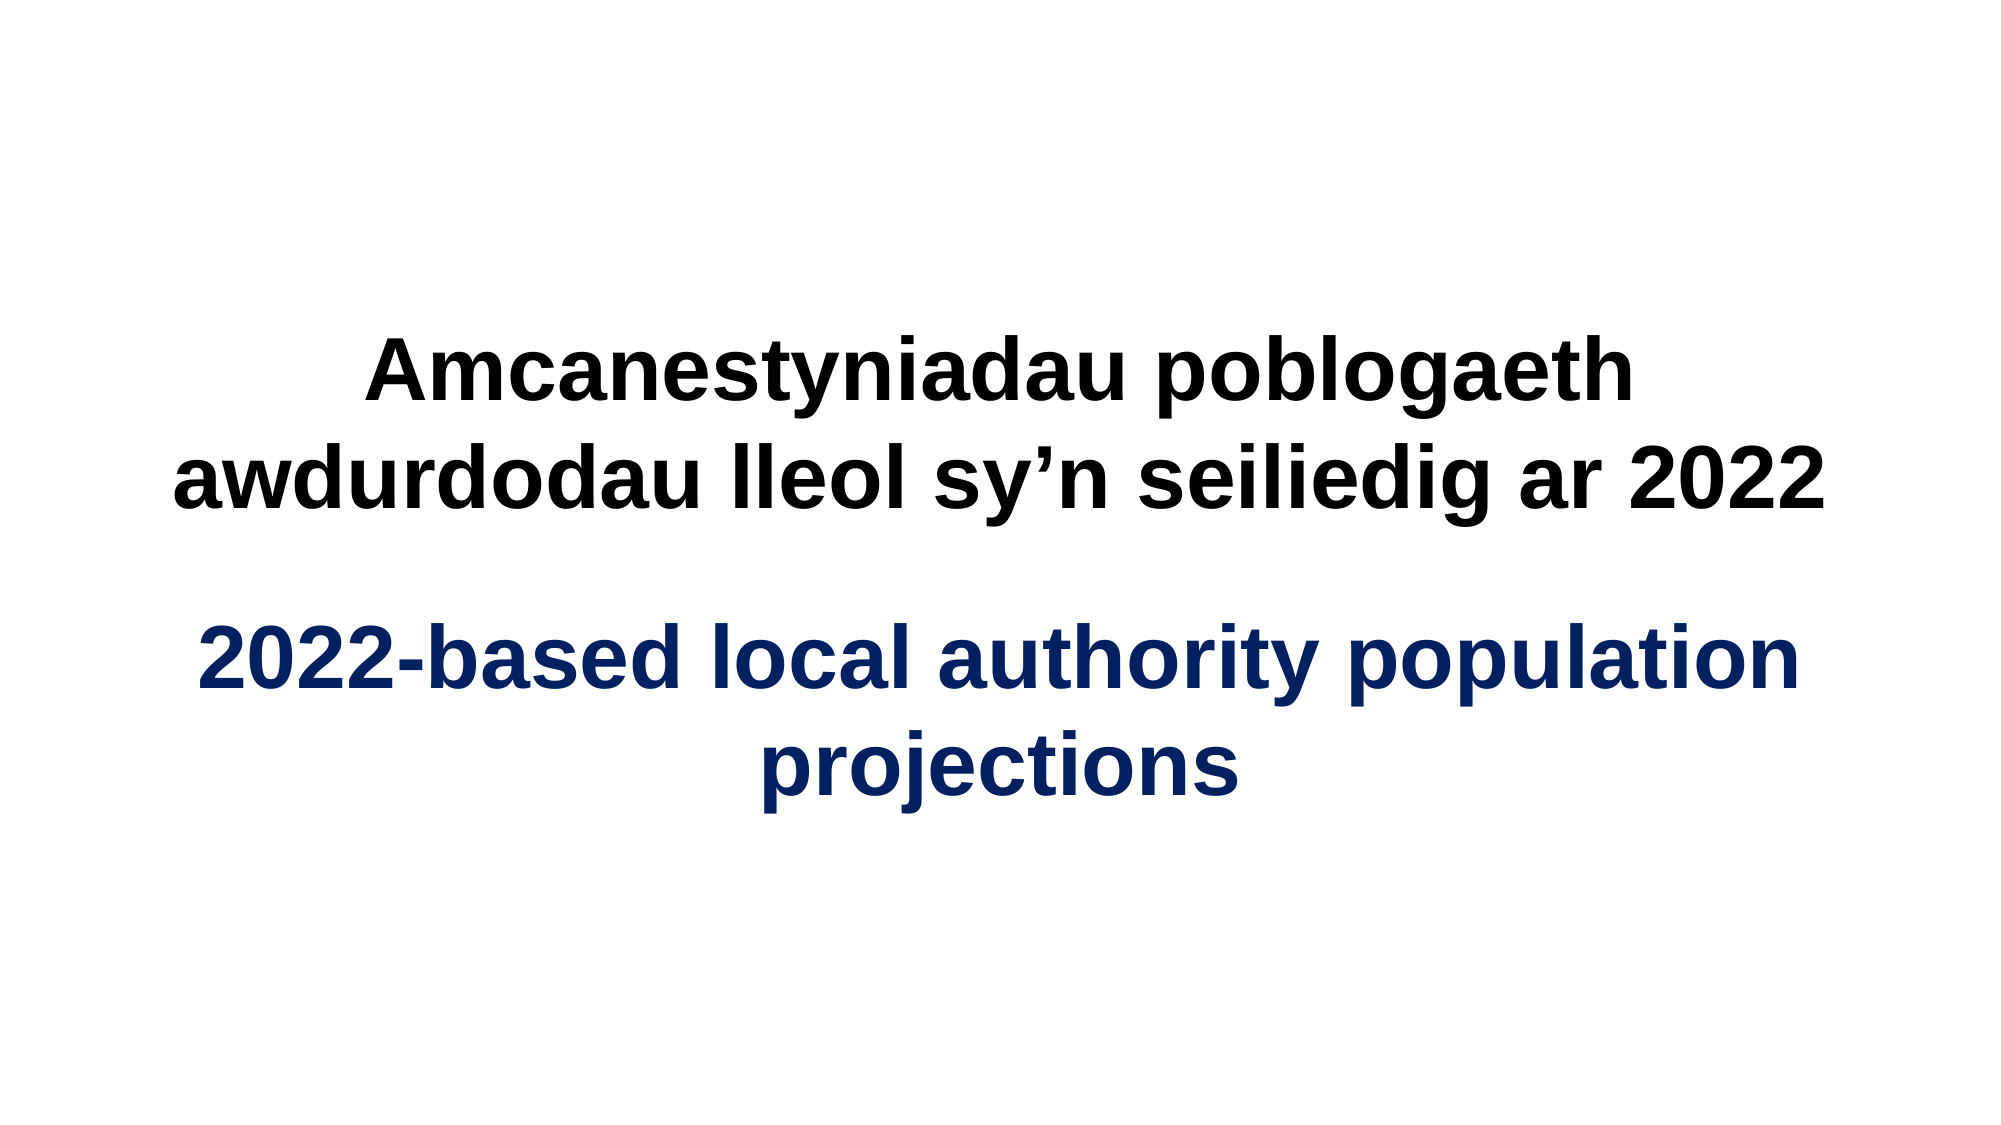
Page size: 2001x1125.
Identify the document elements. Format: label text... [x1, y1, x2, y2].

title Amcanestyniadau poblogaeth awdurdodau lleol sy’n seiliedig ar 2022 2022-based local authority population projections [137, 255, 1863, 870]
